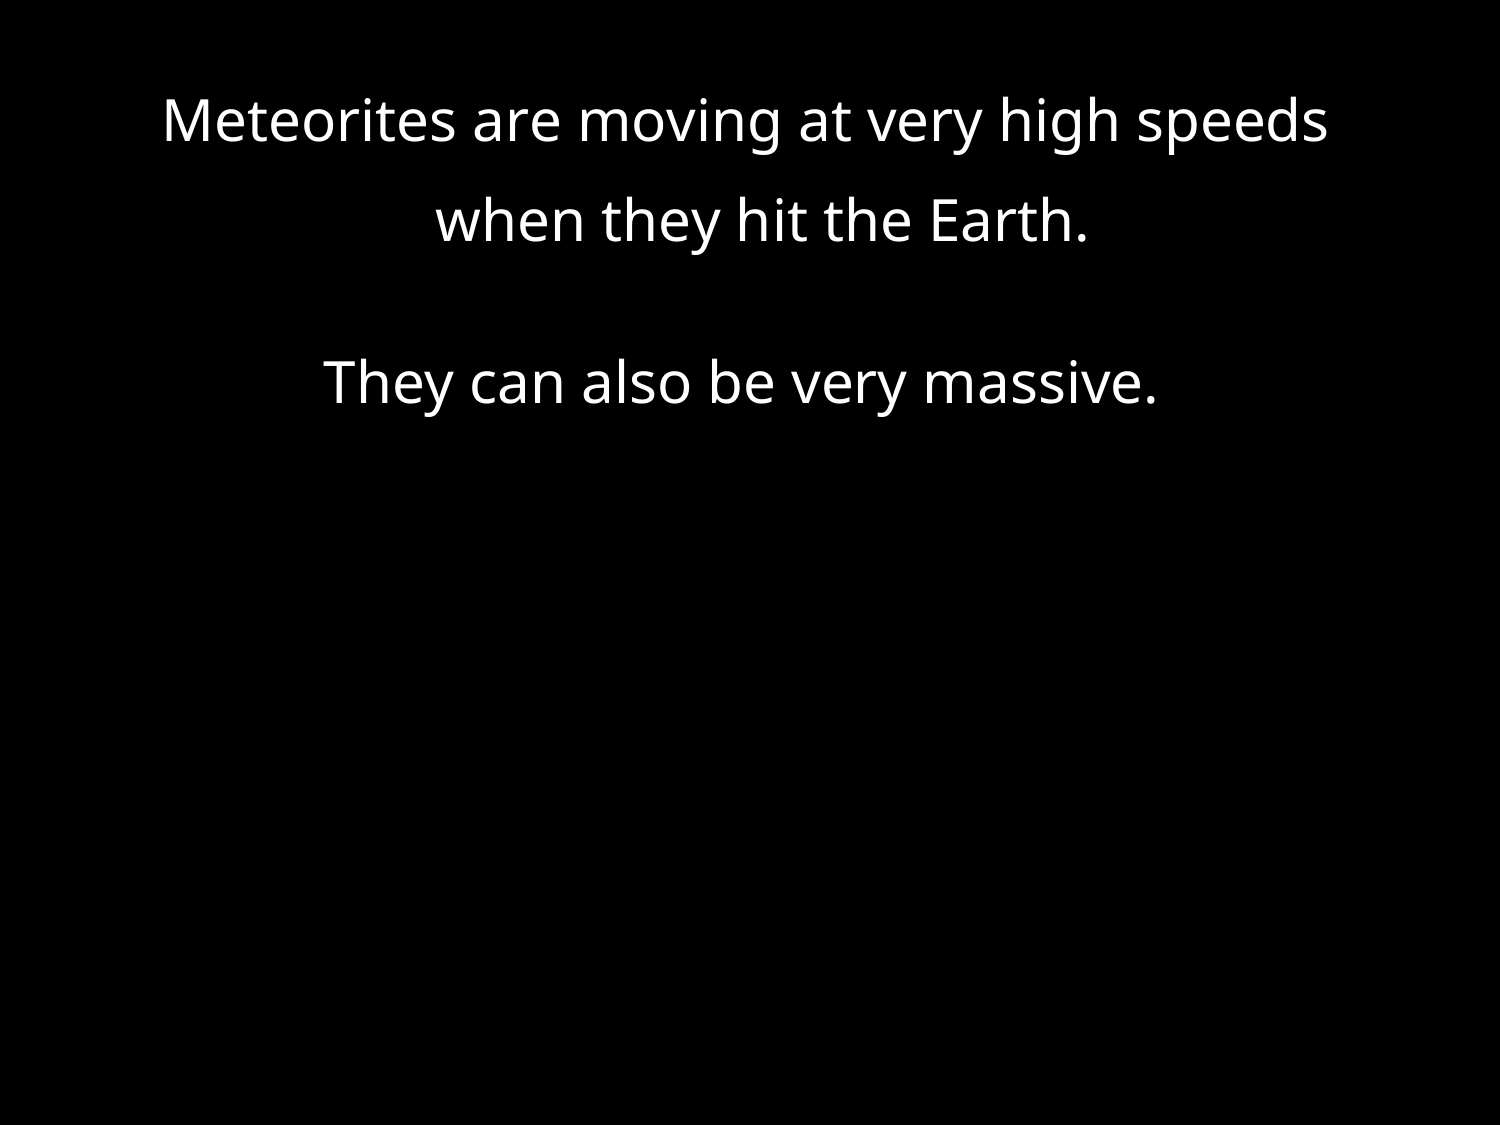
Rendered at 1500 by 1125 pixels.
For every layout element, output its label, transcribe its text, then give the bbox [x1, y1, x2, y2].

text_box They can also be very massive. [308, 337, 1174, 423]
text_box when they hit the Earth. [420, 174, 1106, 261]
text_box Meteorites are moving at very high speeds [147, 75, 1345, 161]
